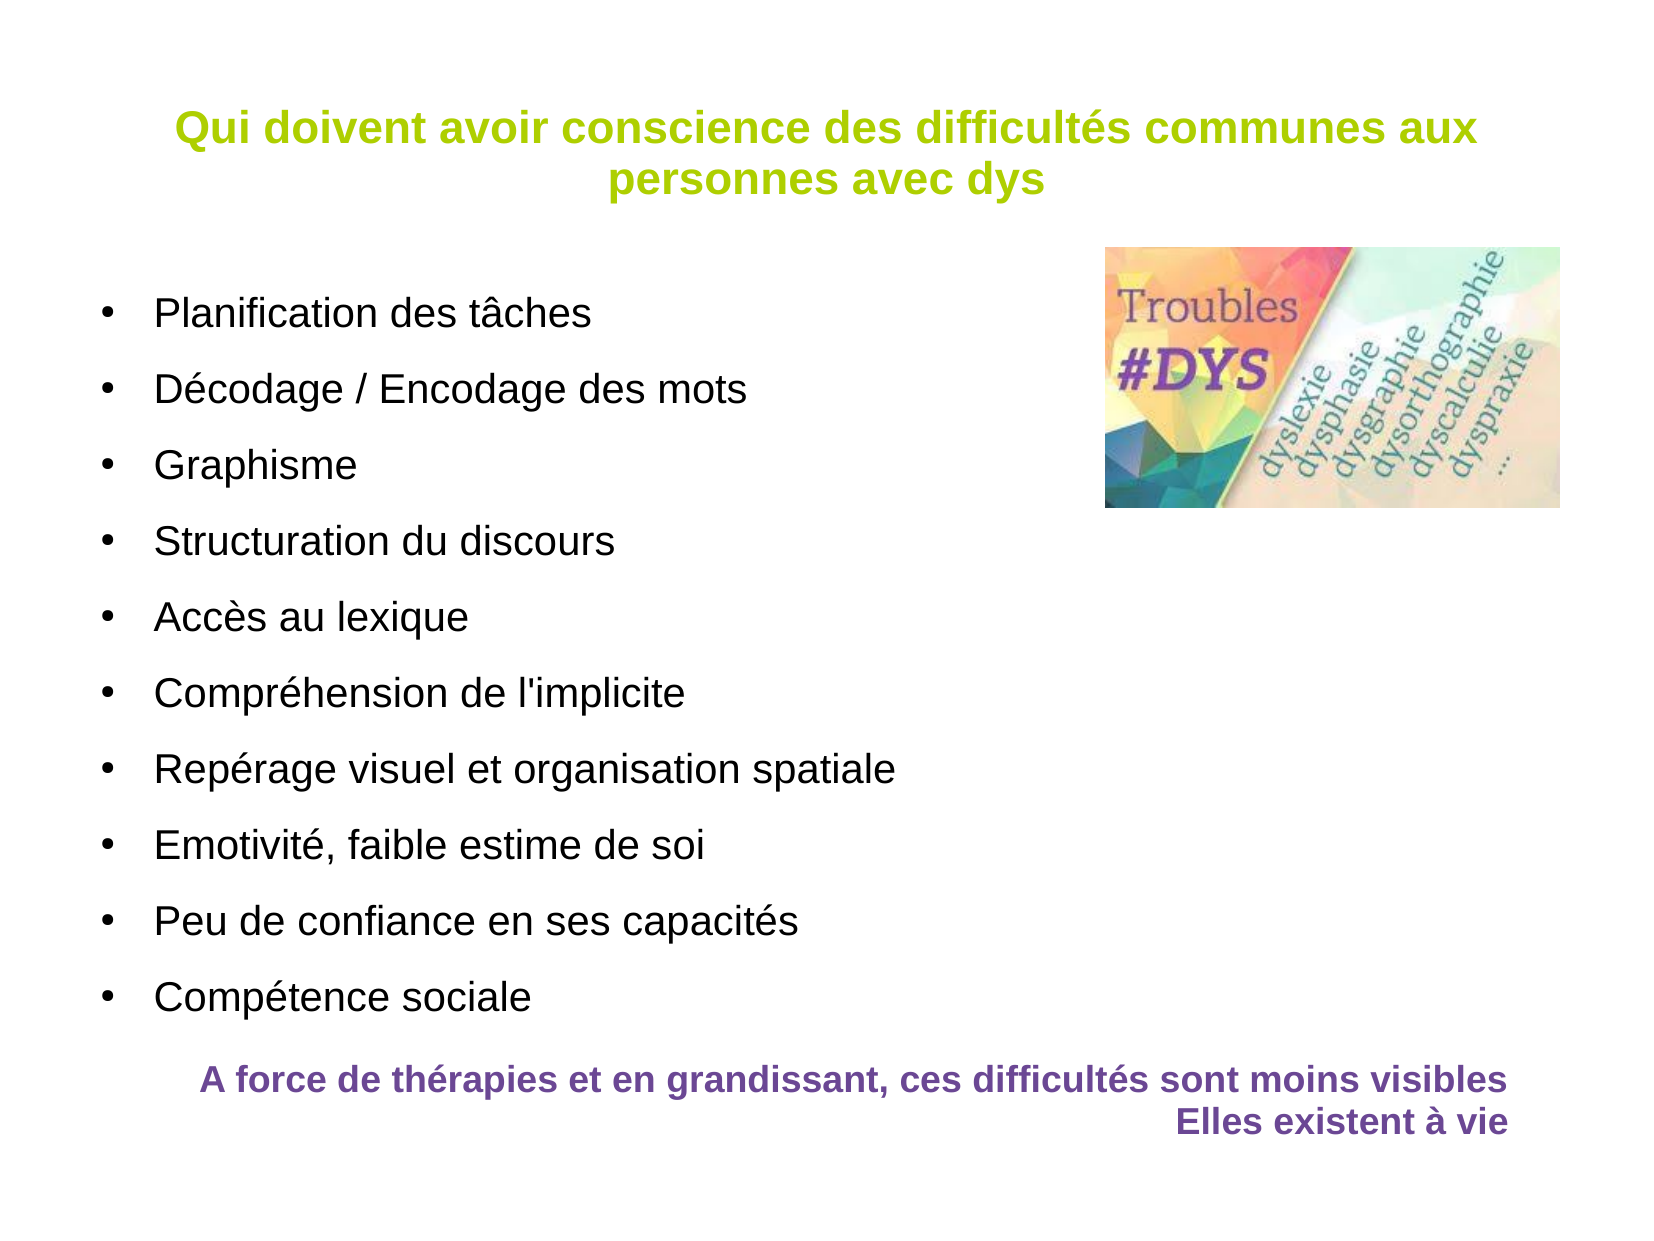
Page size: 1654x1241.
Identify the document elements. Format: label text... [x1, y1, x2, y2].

text_box A force de thérapies et en grandissant, ces difficultés sont moins visibles Elles existent à vie [177, 1051, 1524, 1153]
picture [1105, 247, 1560, 508]
list Planification des tâches Décodage / Encodage des mots Graphisme Structuration du discours Accès au lexique Compréhension de l'implicite Repérage visuel et organisation spatiale Emotivité, faible estime de soi Peu de confiance en ses capacités Compétence sociale [82, 290, 1571, 1109]
title Qui doivent avoir conscience des difficultés communes aux personnes avec dys [82, 49, 1571, 257]
